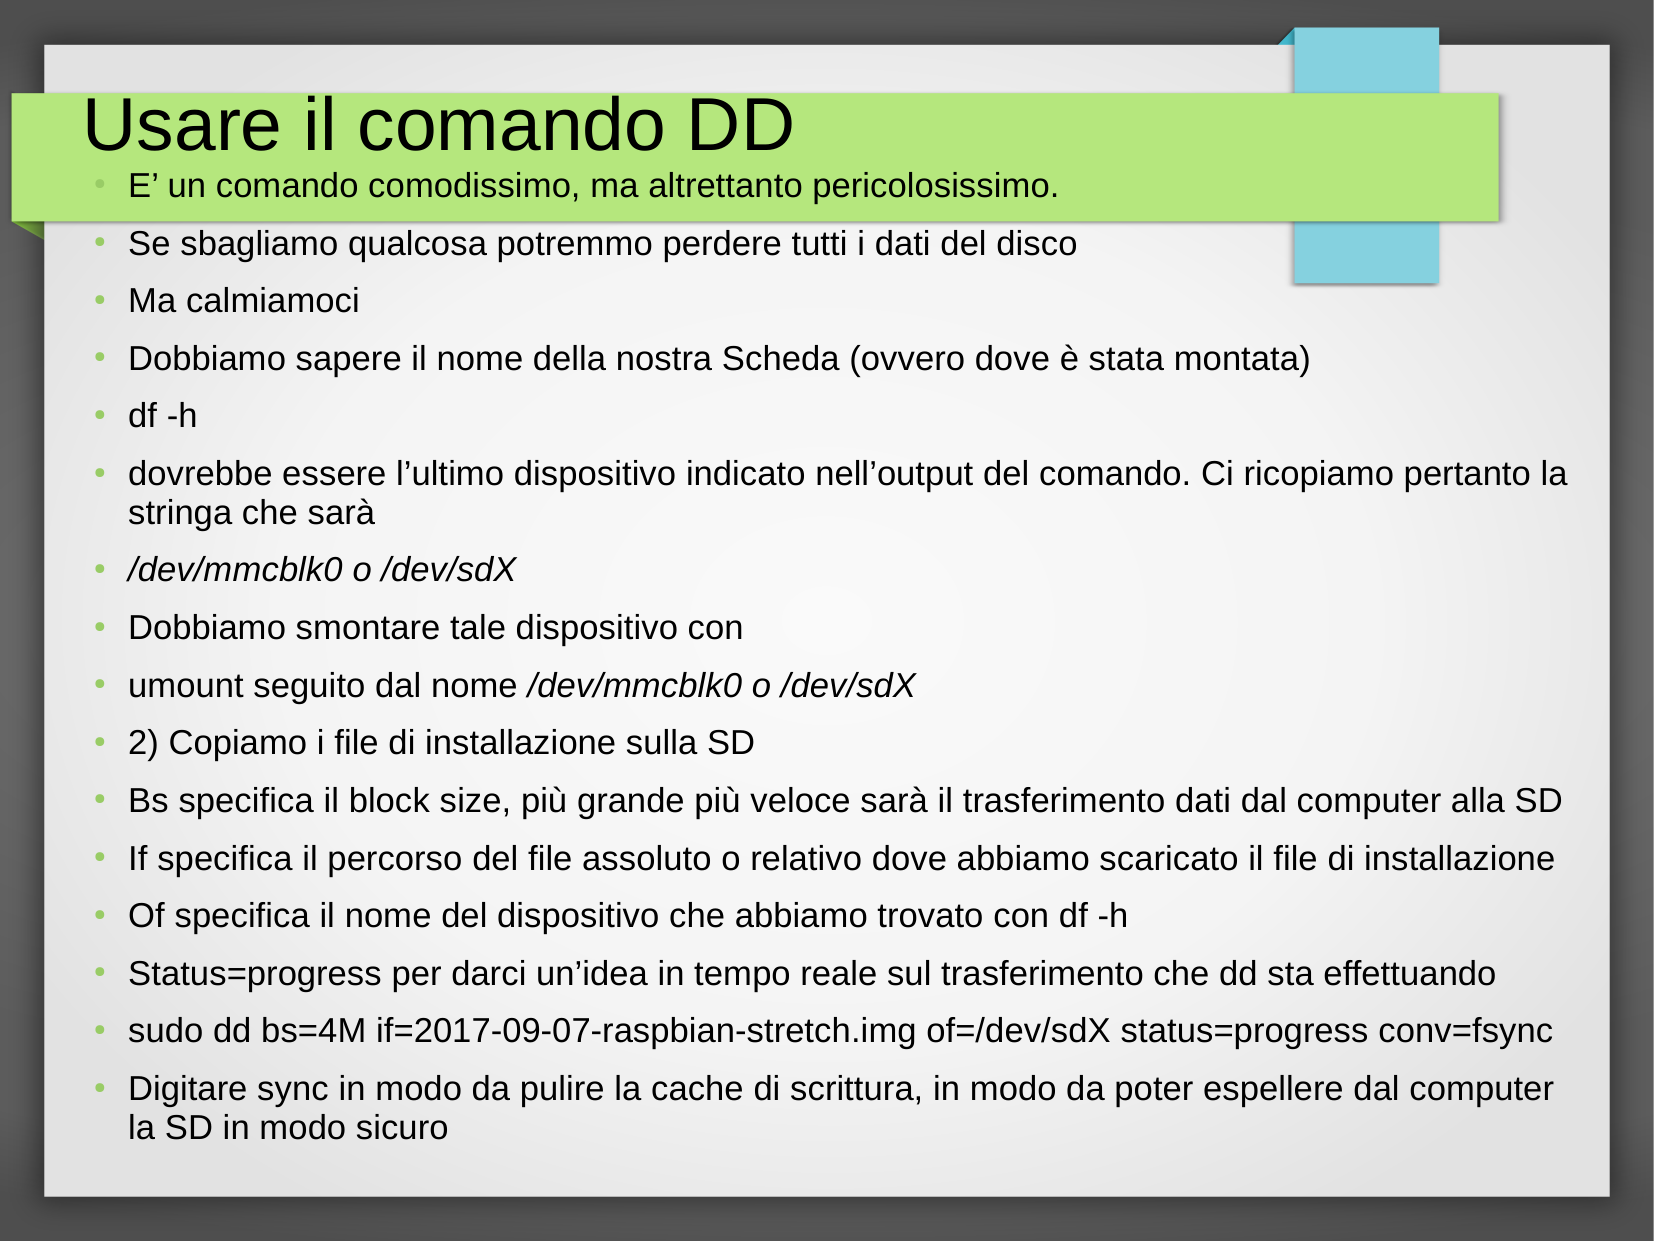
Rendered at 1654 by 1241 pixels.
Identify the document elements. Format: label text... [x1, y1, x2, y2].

picture [0, 0, 1654, 1241]
list E’ un comando comodissimo, ma altrettanto pericolosissimo. Se sbagliamo qualcosa potremmo perdere tutti i dati del disco Ma calmiamoci Dobbiamo sapere il nome della nostra Scheda (ovvero dove è stata montata) df -h dovrebbe essere l’ultimo dispositivo indicato nell’output del comando. Ci ricopiamo pertanto la stringa che sarà /dev/mmcblk0 o /dev/sdX Dobbiamo smontare tale dispositivo con umount seguito dal nome /dev/mmcblk0 o /dev/sdX 2) Copiamo i file di installazione sulla SD Bs specifica il block size, più grande più veloce sarà il trasferimento dati dal computer alla SD If specifica il percorso del file assoluto o relativo dove abbiamo scaricato il file di installazione Of specifica il nome del dispositivo che abbiamo trovato con df -h Status=progress per darci un’idea in tempo reale sul trasferimento che dd sta effettuando sudo dd bs=4M if=2017-09-07-raspbian-stretch.img of=/dev/sdX status=progress conv=fsync Digitare sync in modo da pulire la cache di scrittura, in modo da poter espellere dal computer la SD in modo sicuro [82, 165, 1571, 1170]
title Usare il comando DD [82, 82, 1264, 165]
